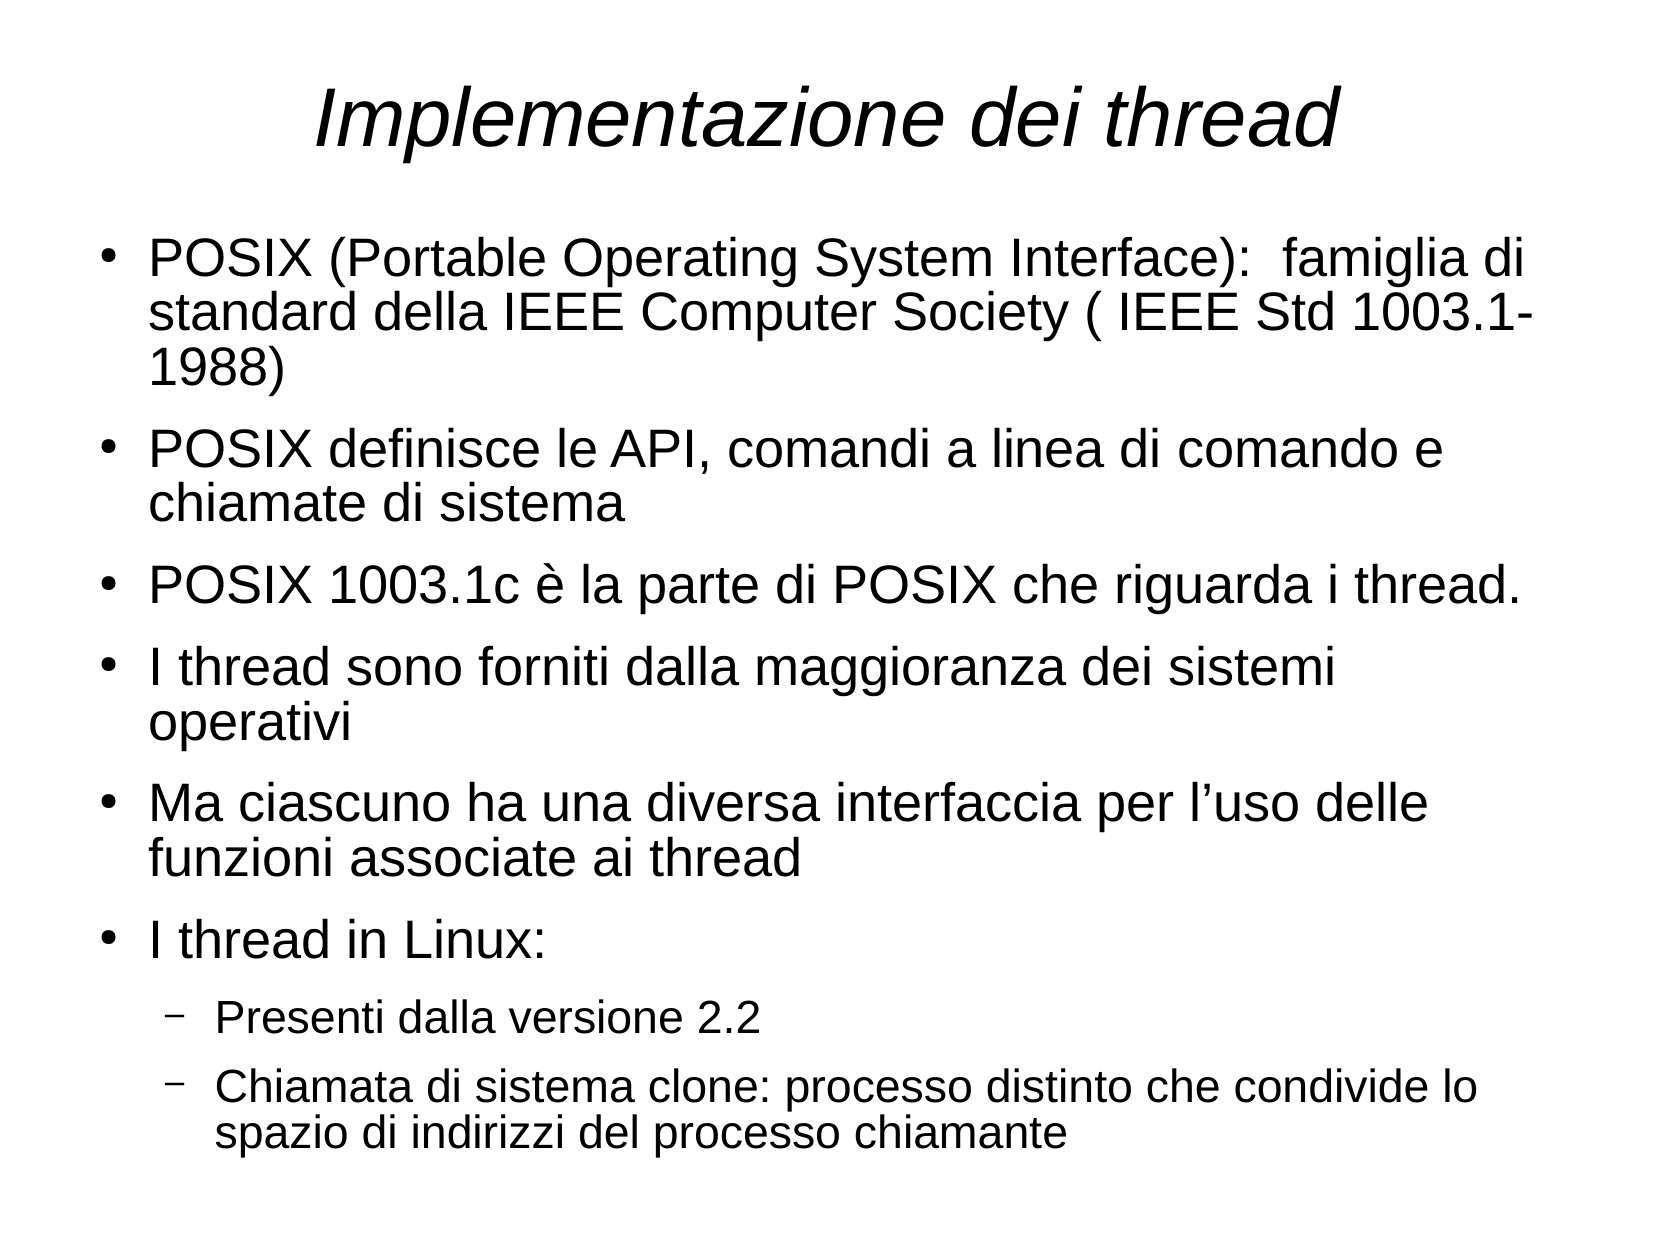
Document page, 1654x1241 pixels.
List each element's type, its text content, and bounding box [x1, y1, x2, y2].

title Implementazione dei thread [82, 13, 1571, 222]
list POSIX (Portable Operating System Interface): famiglia di standard della IEEE Computer Society ( IEEE Std 1003.1-1988) POSIX definisce le API, comandi a linea di comando e chiamate di sistema POSIX 1003.1c è la parte di POSIX che riguarda i thread. I thread sono forniti dalla maggioranza dei sistemi operativi Ma ciascuno ha una diversa interfaccia per l’uso delle funzioni associate ai thread I thread in Linux: Presenti dalla versione 2.2 Chiamata di sistema clone: processo distinto che condivide lo spazio di indirizzi del processo chiamante [82, 232, 1538, 1201]
